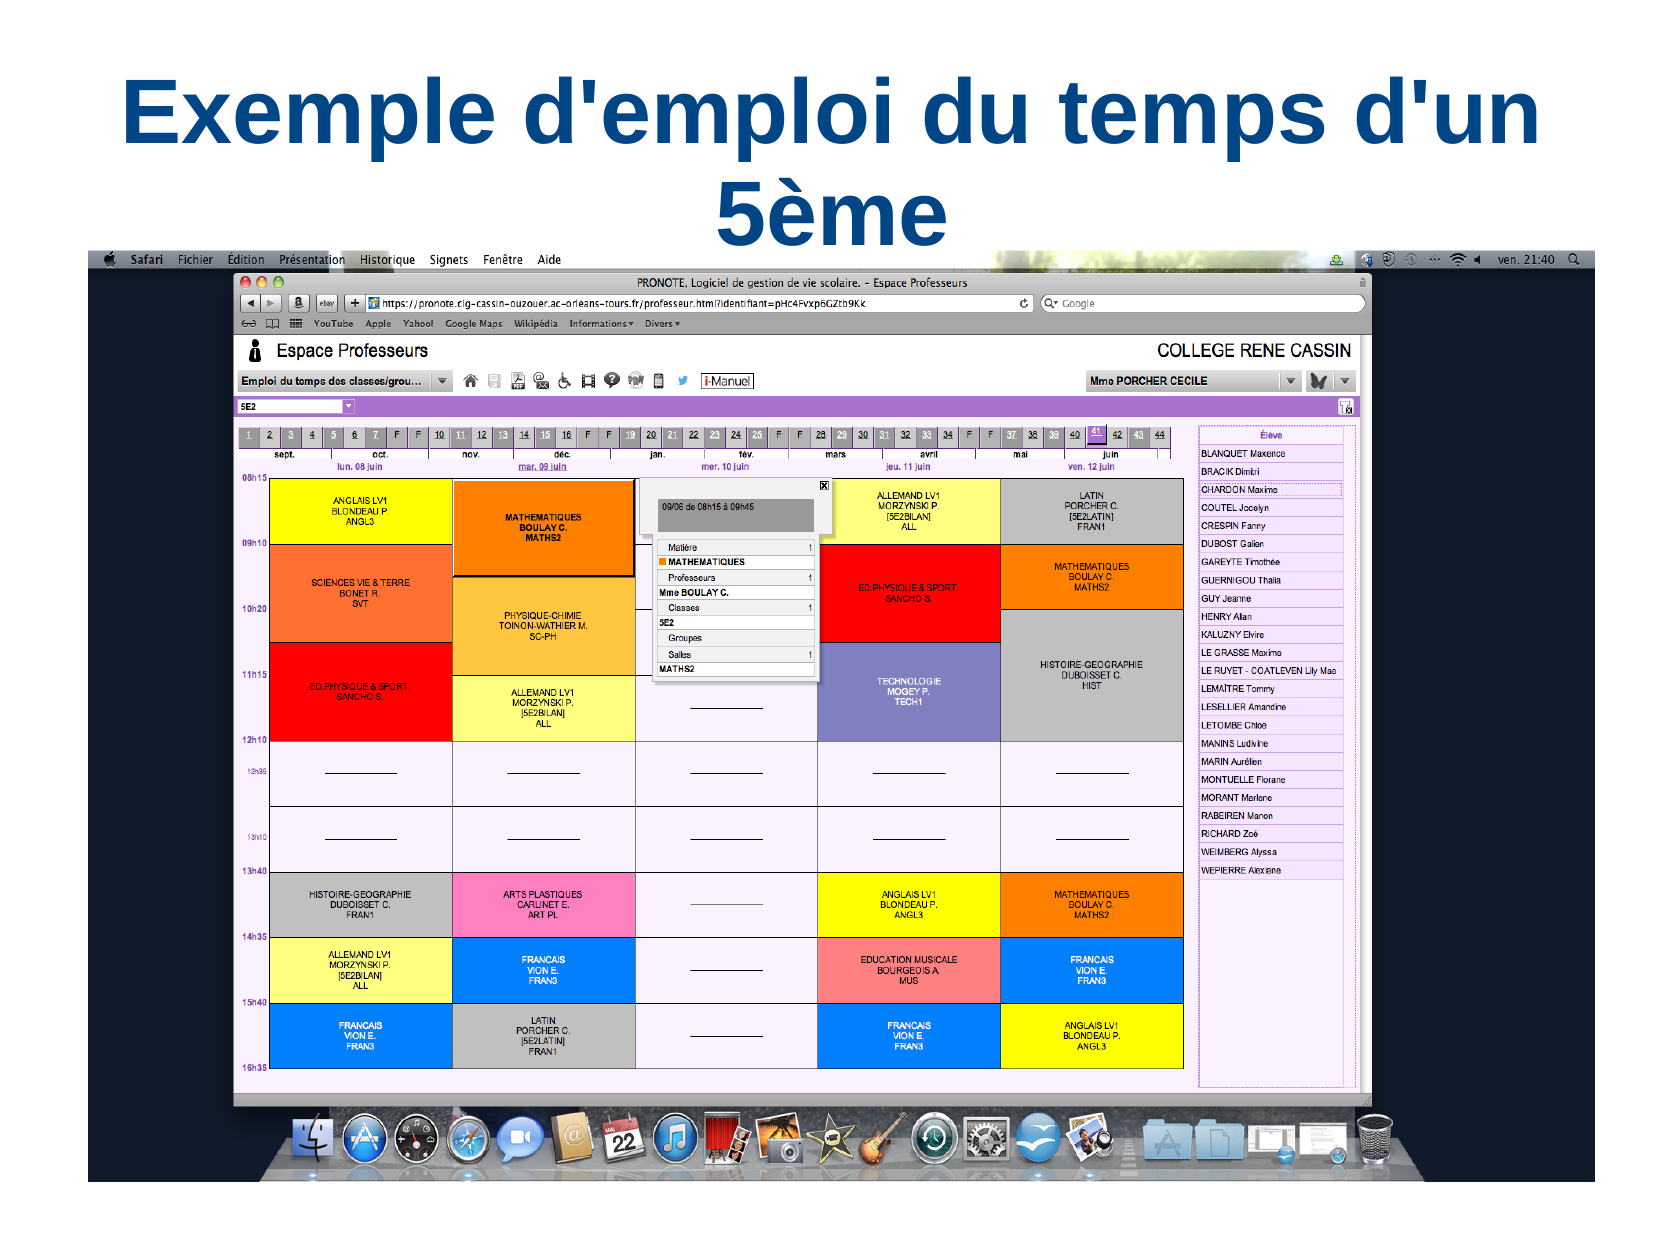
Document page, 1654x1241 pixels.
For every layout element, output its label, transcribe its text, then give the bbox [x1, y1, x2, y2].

title Exemple d'emploi du temps d'un 5ème [88, 59, 1577, 250]
picture [88, 250, 1595, 1182]
